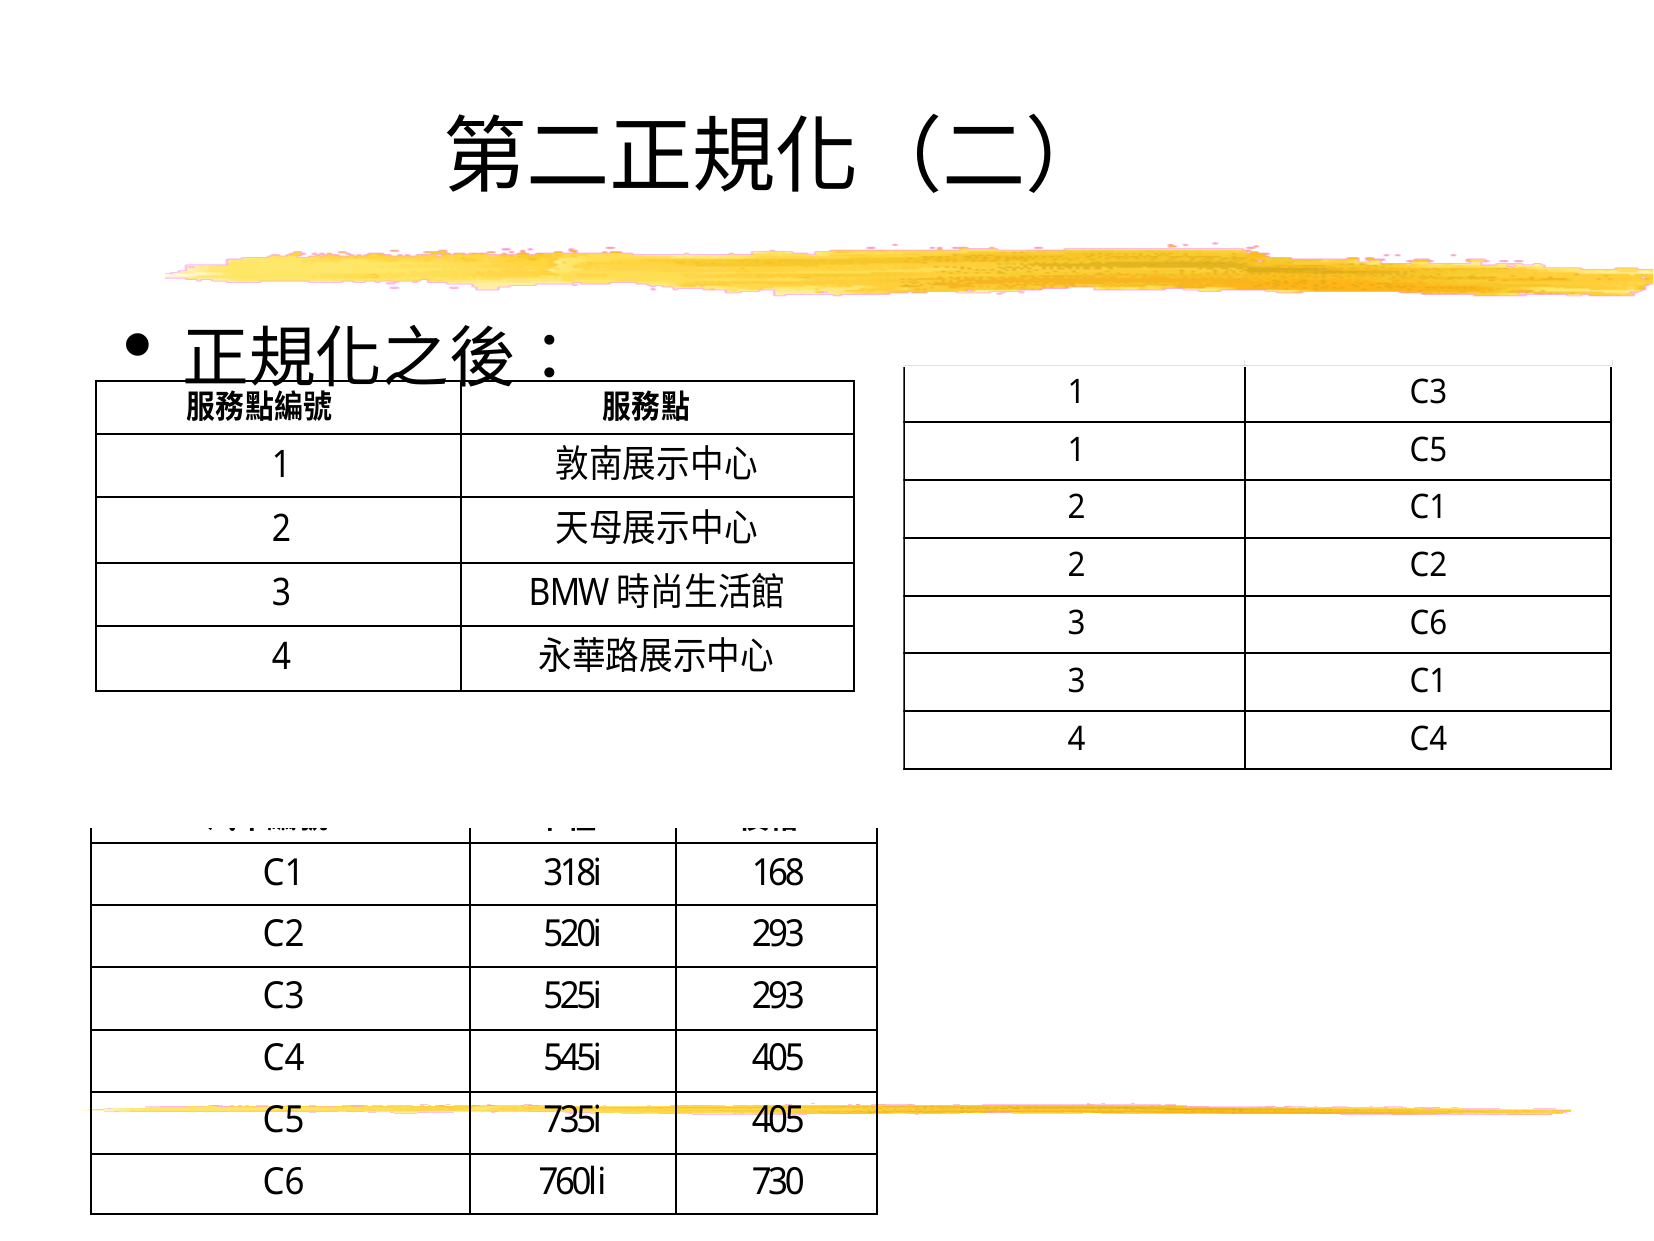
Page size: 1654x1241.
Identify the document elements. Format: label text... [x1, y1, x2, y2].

list 正規化之後： [126, 296, 1532, 1041]
picture [165, 237, 1654, 308]
picture [82, 1102, 90, 1117]
chart [95, 380, 859, 703]
chart [903, 360, 1622, 804]
picture [880, 1102, 1571, 1117]
chart [90, 828, 880, 1241]
title 第二正規化（二） [73, 39, 1479, 249]
